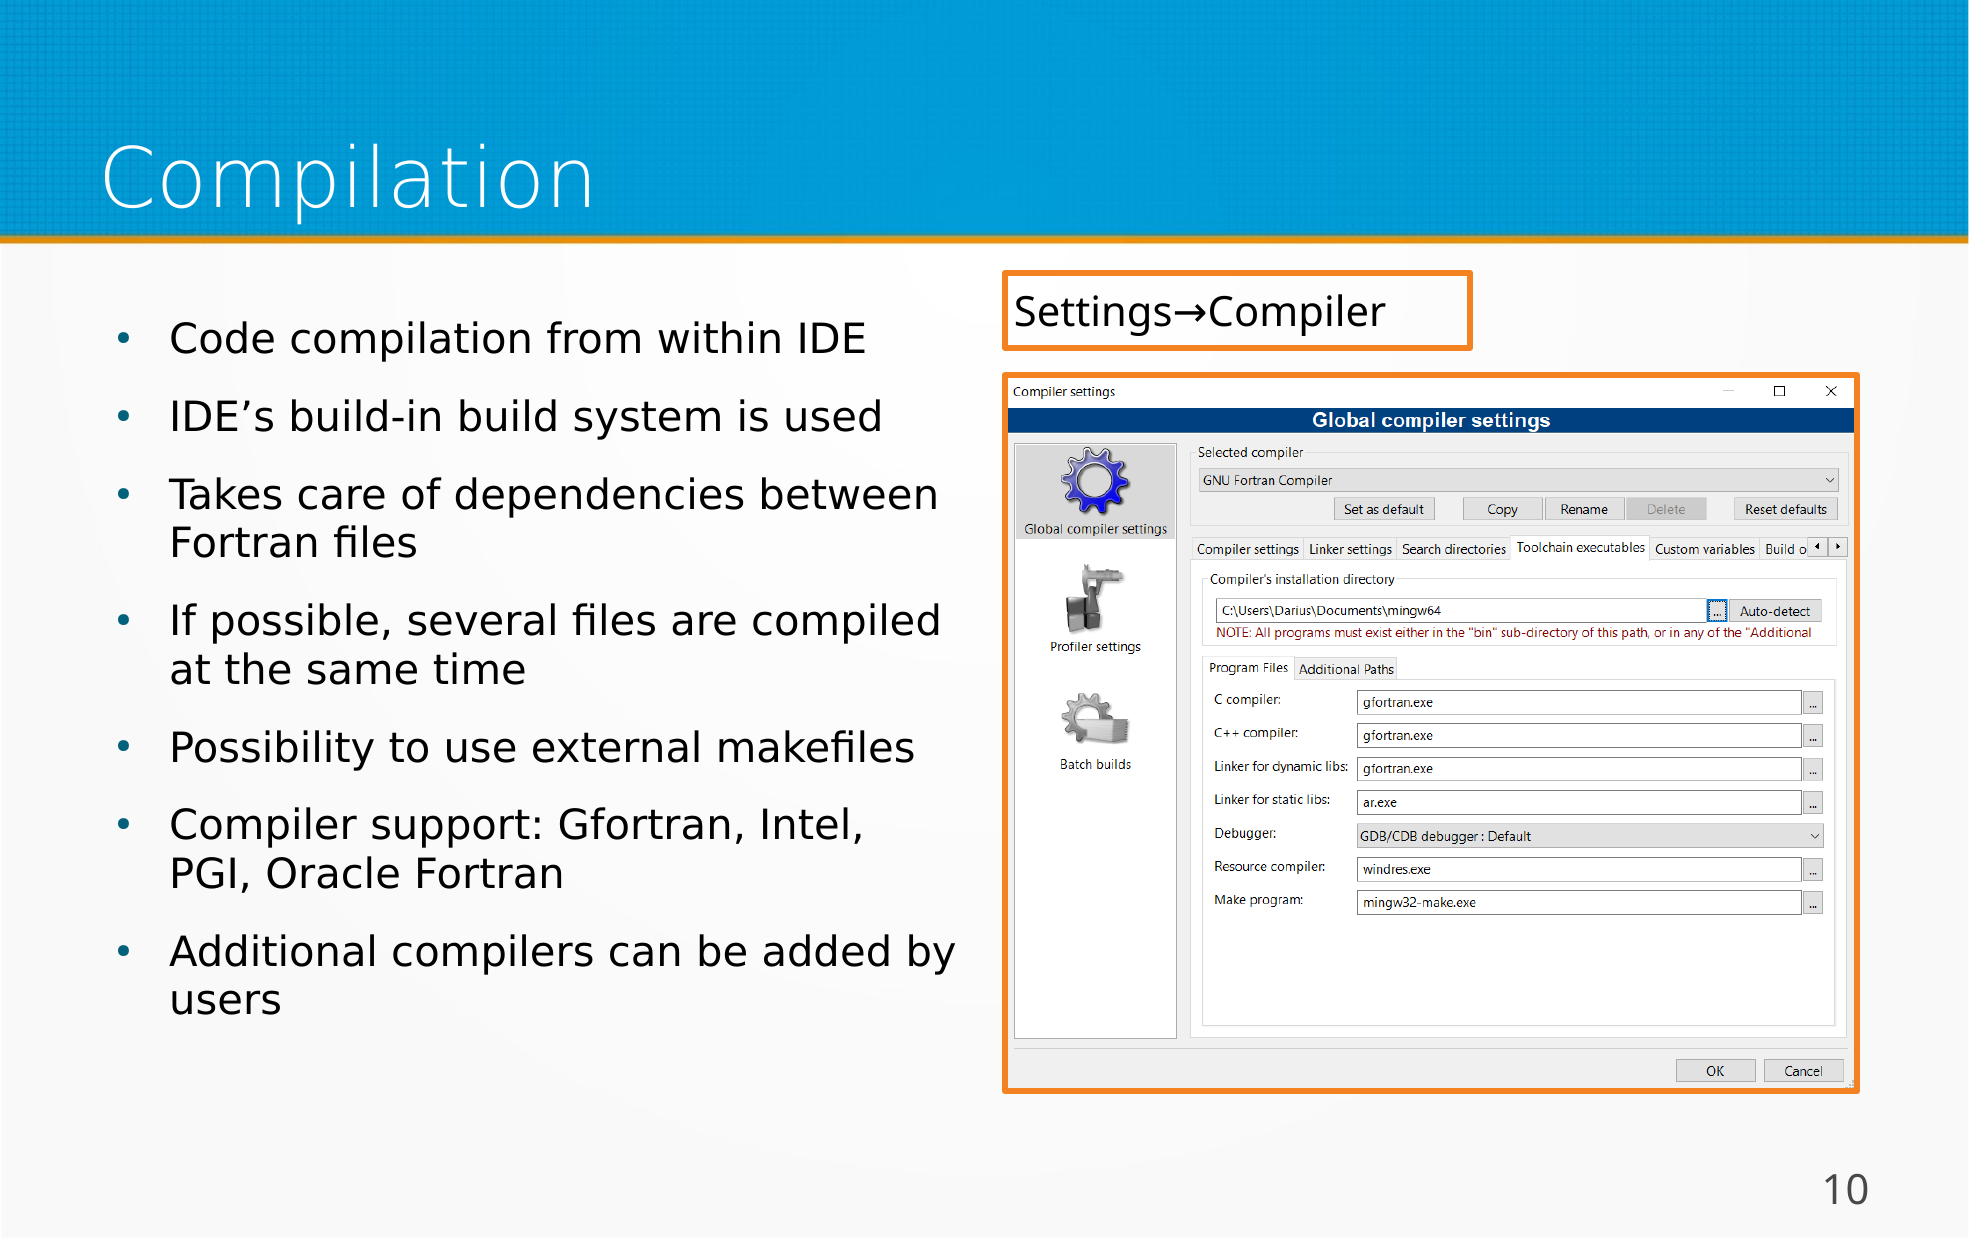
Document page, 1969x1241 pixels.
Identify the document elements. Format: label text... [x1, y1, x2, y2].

list Code compilation from within IDE IDE’s build-in build system is used Takes care of dependencies between Fortran files If possible, several files are compiled at the same time Possibility to use external makefiles Compiler support: Gfortran, Intel, PGI, Oracle Fortran Additional compilers can be added by users [98, 315, 958, 1081]
text_box Settings→Compiler [1005, 274, 1471, 347]
picture [0, 233, 1969, 1241]
title Compilation [98, 19, 1870, 227]
